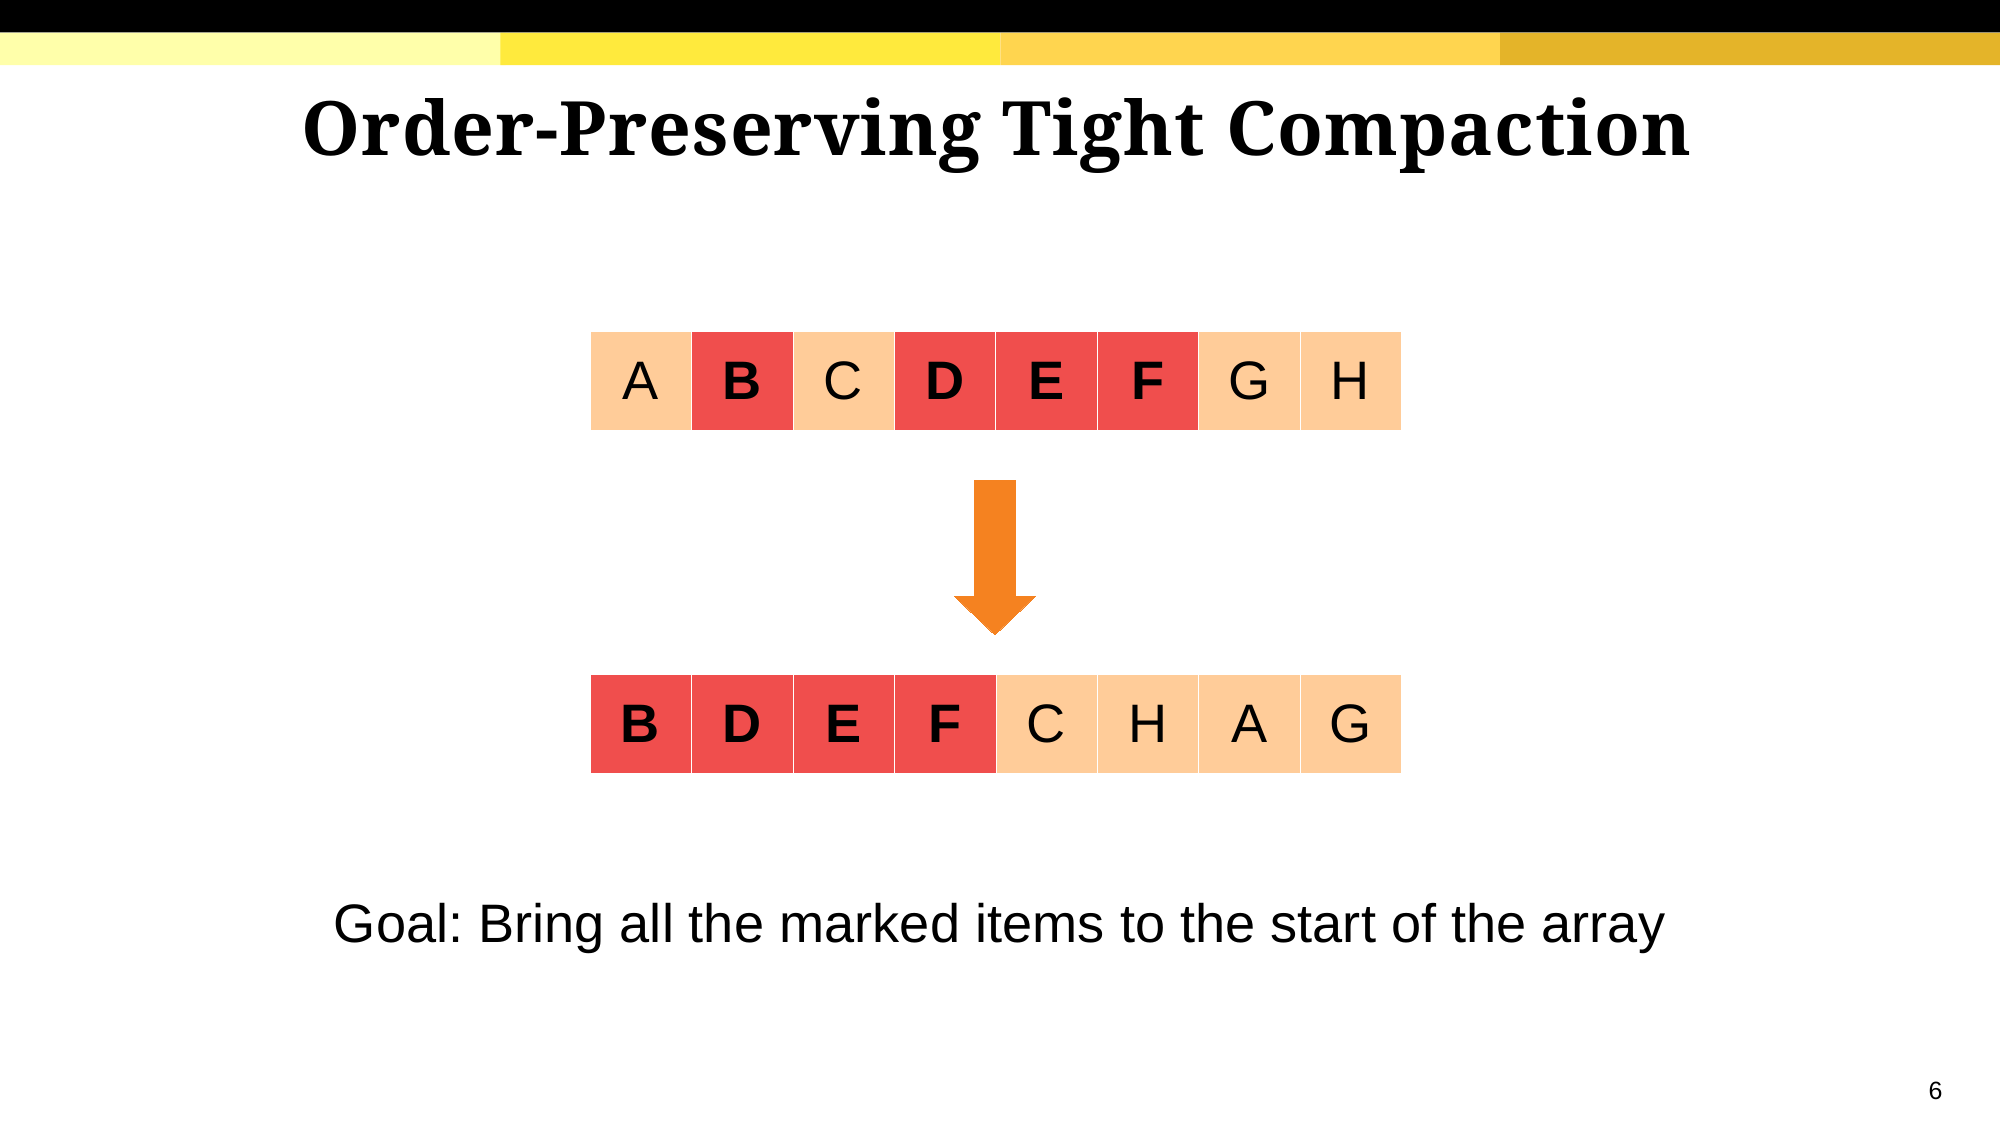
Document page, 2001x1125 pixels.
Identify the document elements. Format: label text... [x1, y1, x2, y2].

table_header H [1301, 332, 1401, 430]
table_header B [591, 675, 691, 773]
title Order-Preserving Tight Compaction [48, 59, 1947, 207]
table_header C [997, 675, 1097, 773]
table_header E [996, 332, 1097, 430]
table_header E [794, 675, 894, 773]
table_header B [692, 332, 793, 430]
table_header H [1098, 675, 1198, 773]
table_header F [1098, 332, 1198, 430]
table_header A [591, 332, 691, 430]
table_header A [1199, 675, 1300, 773]
table_header D [895, 332, 995, 430]
table_header D [692, 675, 793, 773]
text_box 6 [1913, 1069, 1958, 1113]
table_header C [794, 332, 894, 430]
text_box [954, 480, 1036, 635]
table_header G [1301, 675, 1401, 773]
table_header G [1199, 332, 1300, 430]
table_header F [895, 675, 996, 773]
text_box Goal: Bring all the marked items to the start of the array [318, 885, 1682, 962]
